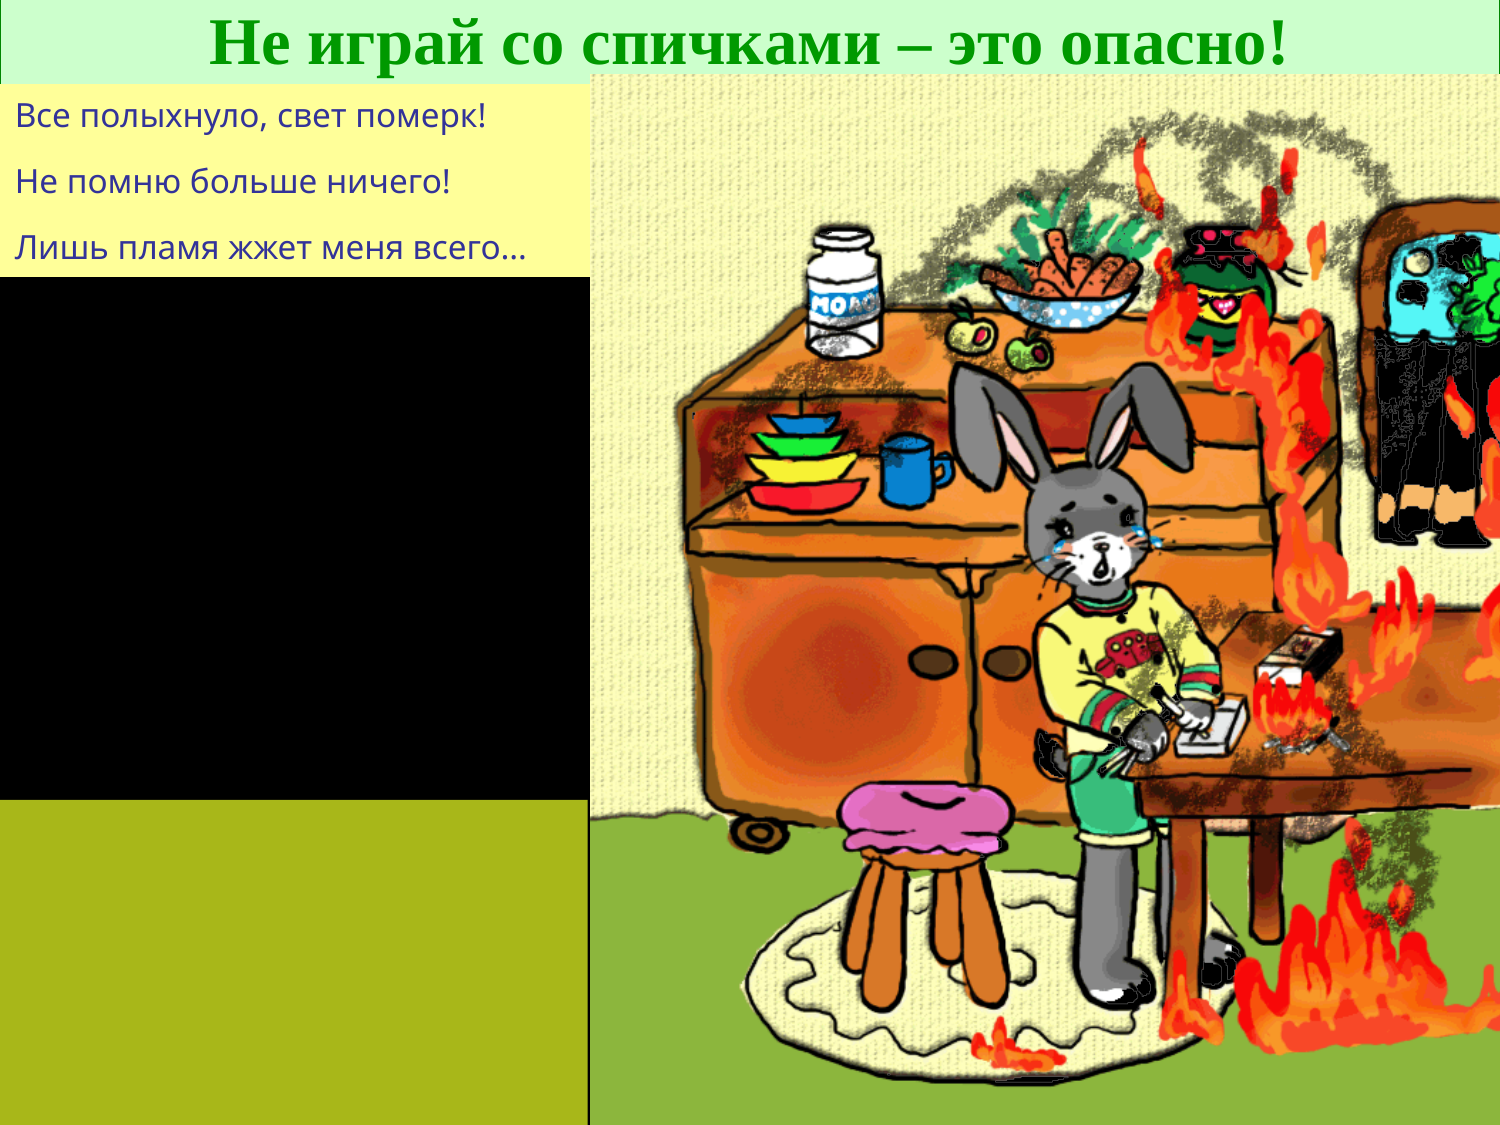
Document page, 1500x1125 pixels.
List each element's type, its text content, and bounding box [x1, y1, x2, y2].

text_box Все полыхнуло, свет померк! Не помню больше ничего! Лишь пламя жжет меня всего… [0, 84, 590, 277]
text_box [0, 799, 588, 1125]
title Не играй со спичками – это опасно! [0, 0, 1500, 84]
picture [590, 75, 1500, 1125]
